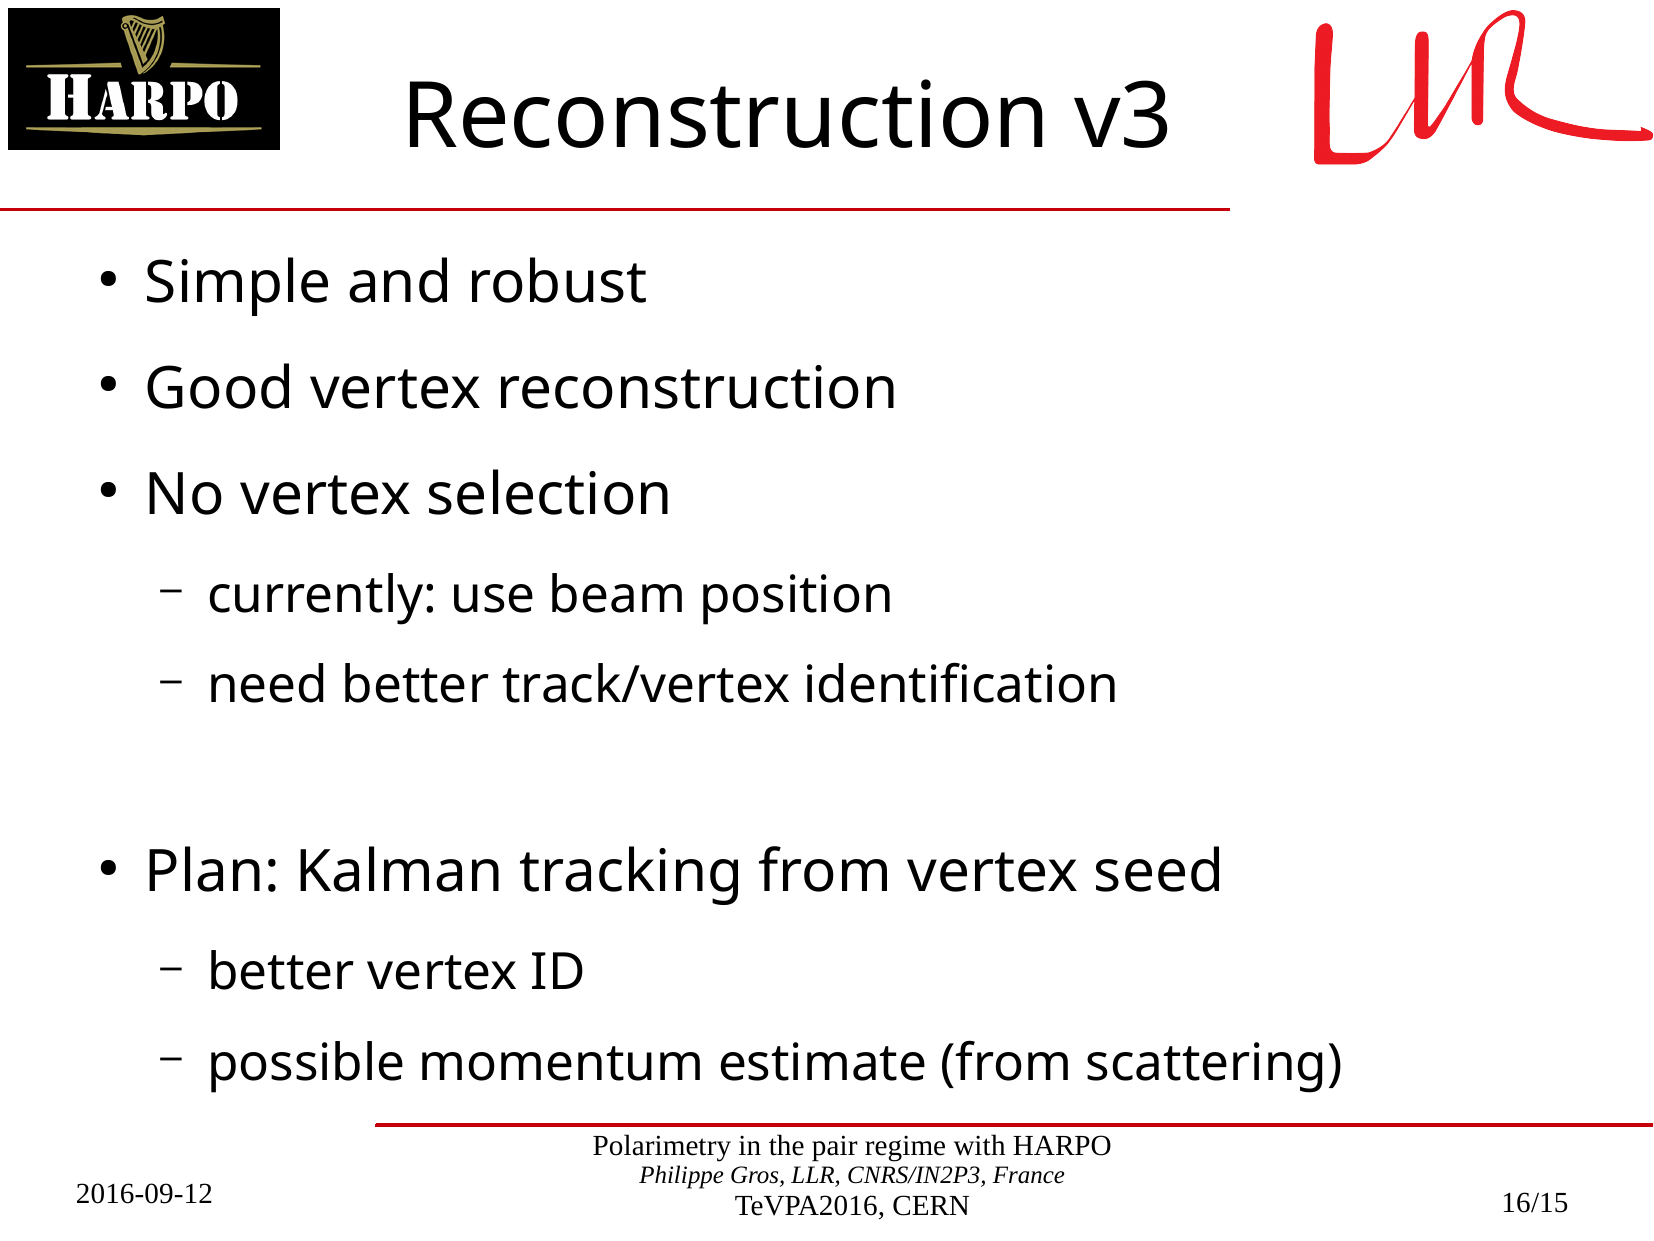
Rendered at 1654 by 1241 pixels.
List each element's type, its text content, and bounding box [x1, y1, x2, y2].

picture [8, 8, 280, 150]
picture [1314, 10, 1653, 165]
title Reconstruction v3 [284, 14, 1290, 210]
list Simple and robust Good vertex reconstruction No vertex selection currently: use beam position need better track/vertex identification Plan: Kalman tracking from vertex seed better vertex ID possible momentum estimate (from scattering) [82, 239, 1571, 1102]
